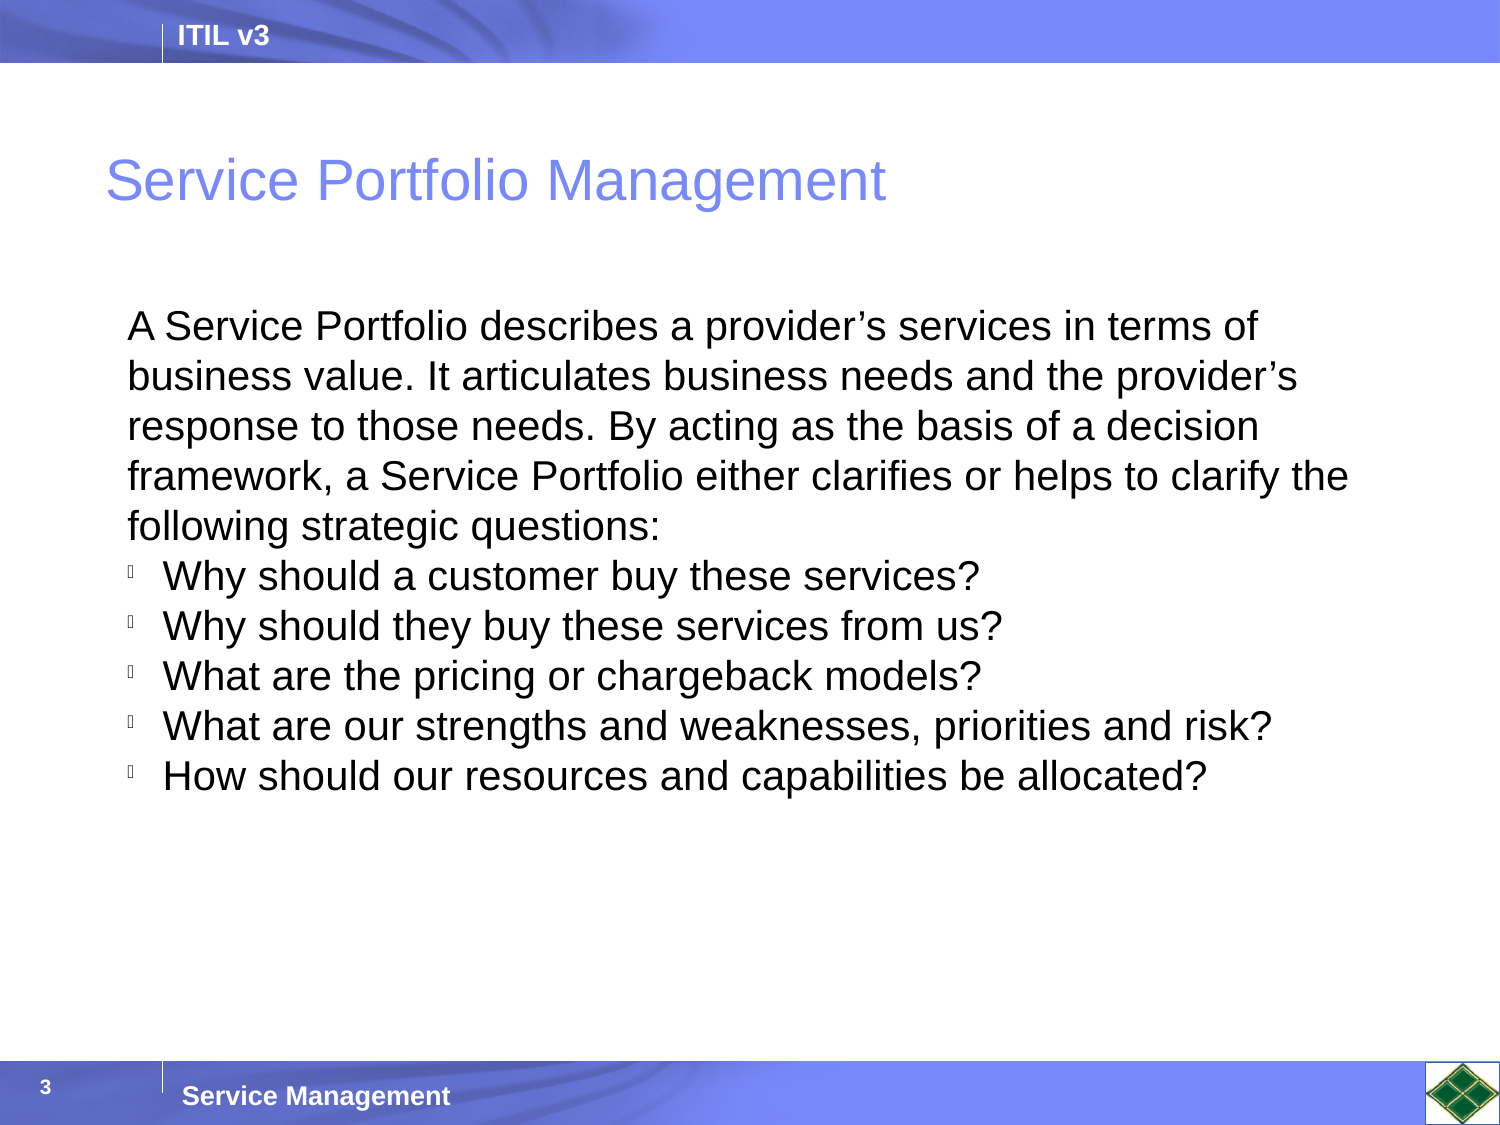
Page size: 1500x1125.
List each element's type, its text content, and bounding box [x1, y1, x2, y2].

text_box A Service Portfolio describes a provider’s services in terms of business value. It articulates business needs and the provider’s response to those needs. By acting as the basis of a decision framework, a Service Portfolio either clarifies or helps to clarify the following strategic questions: Why should a customer buy these services? Why should they buy these services from us? What are the pricing or chargeback models? What are our strengths and weaknesses, priorities and risk? How should our resources and capabilities be allocated? [112, 291, 1388, 932]
text_box <číslo> [25, 1066, 191, 1119]
picture [0, 0, 1500, 63]
picture [0, 1061, 1500, 1125]
text_box Service Portfolio Management [90, 121, 1443, 221]
picture [1426, 1063, 1499, 1124]
